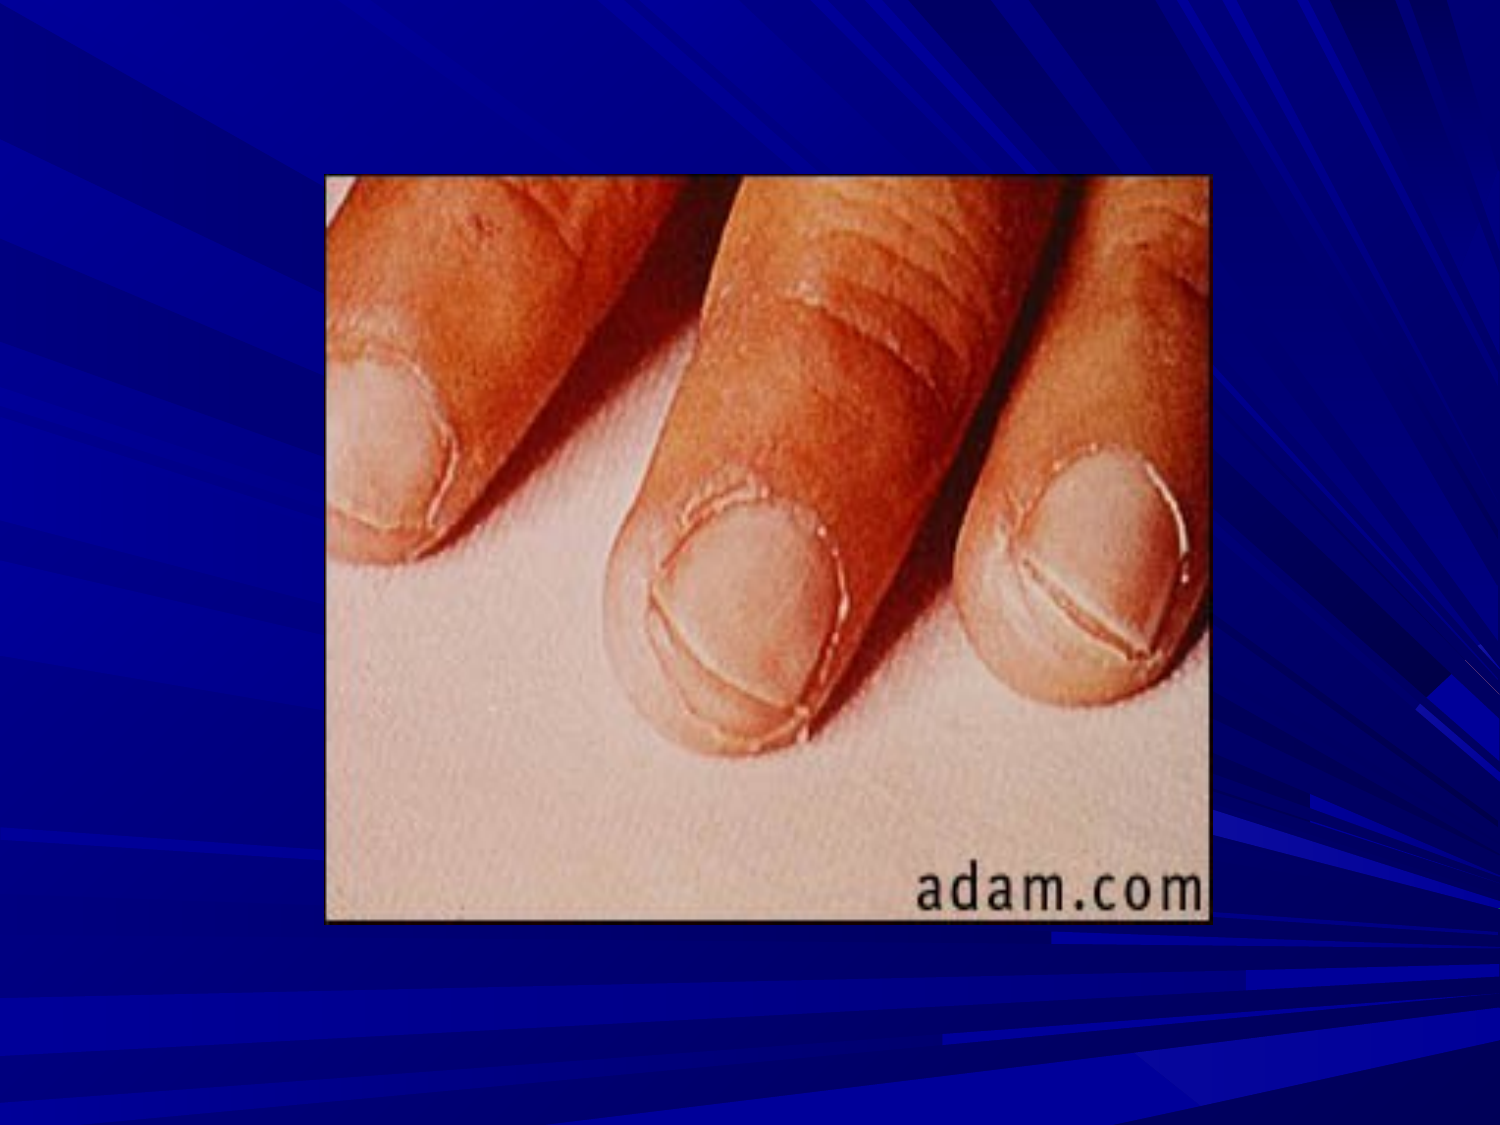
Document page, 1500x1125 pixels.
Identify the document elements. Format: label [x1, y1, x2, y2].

picture [324, 174, 1213, 925]
